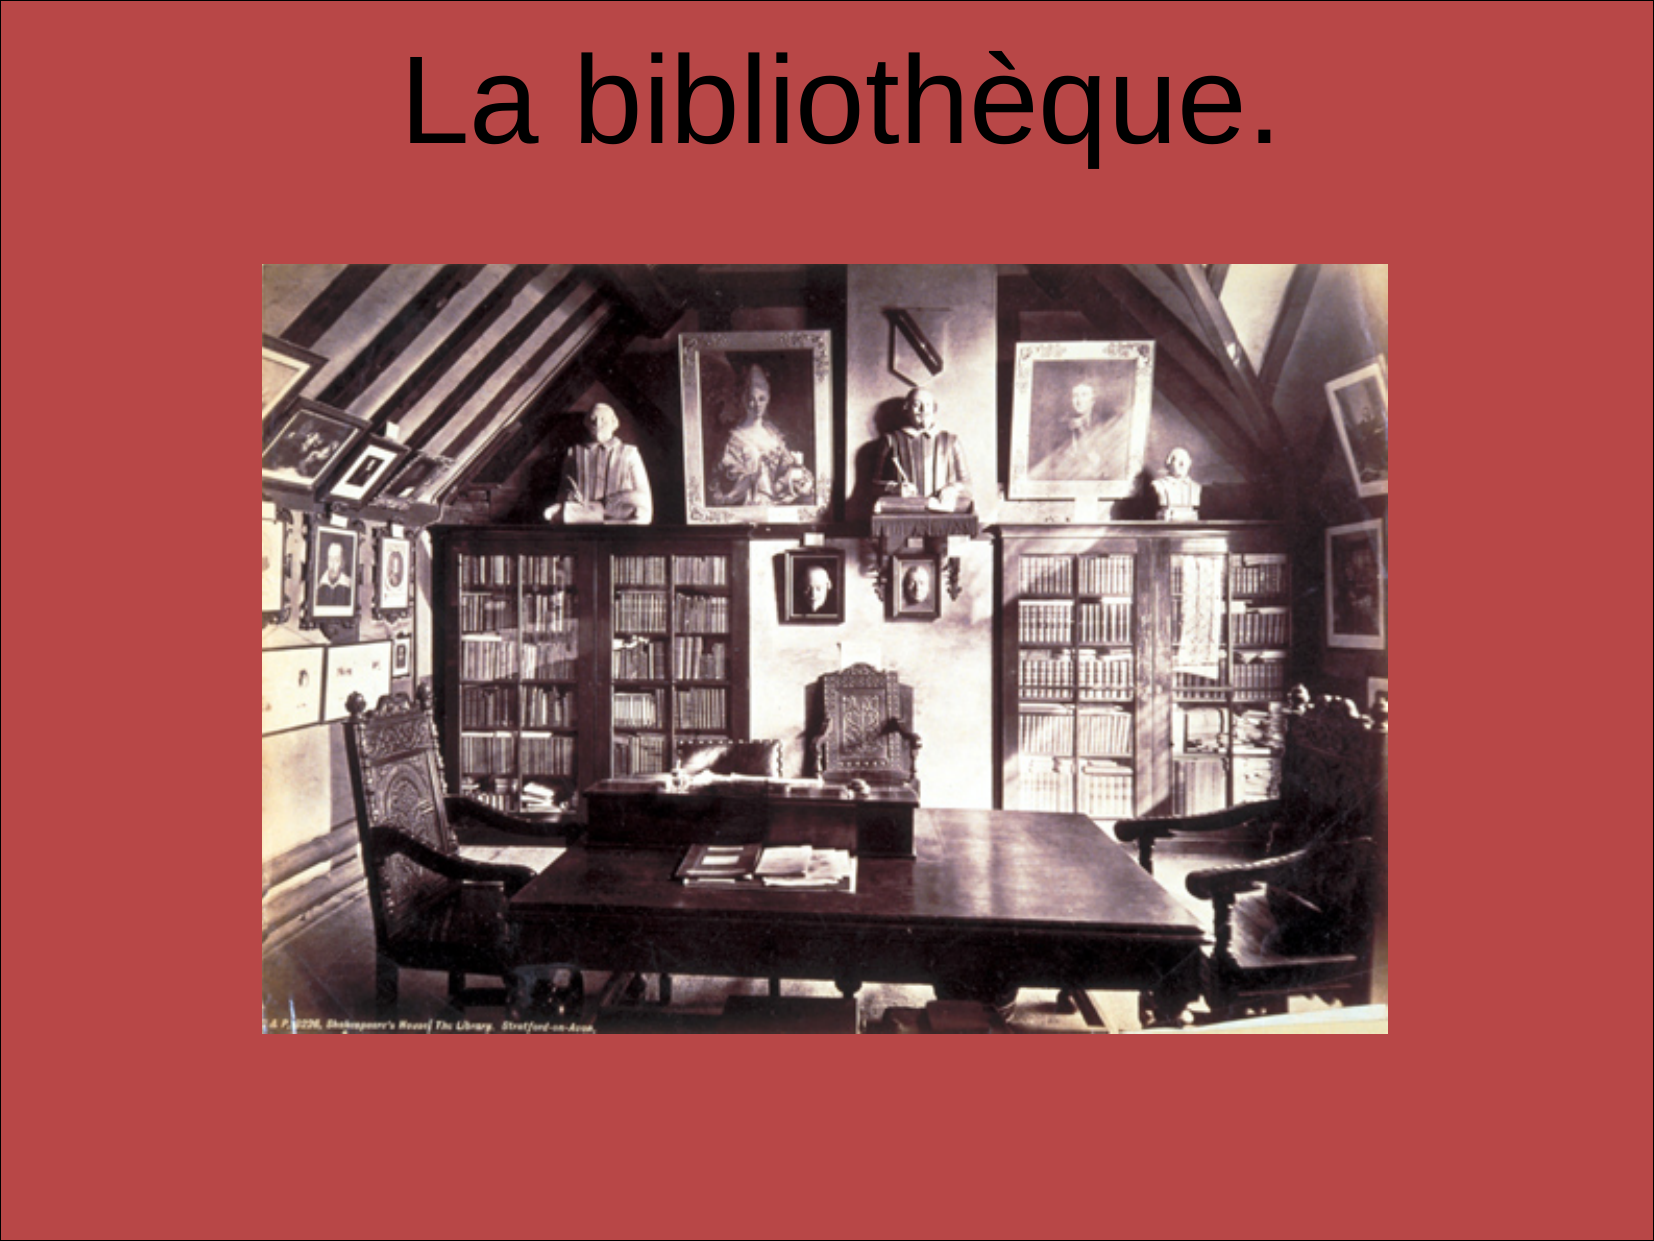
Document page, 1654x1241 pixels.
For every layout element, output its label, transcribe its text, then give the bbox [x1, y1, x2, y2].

text_box [0, 0, 1654, 1240]
text_box La bibliothèque. [236, 22, 1447, 178]
picture [262, 264, 1388, 1034]
